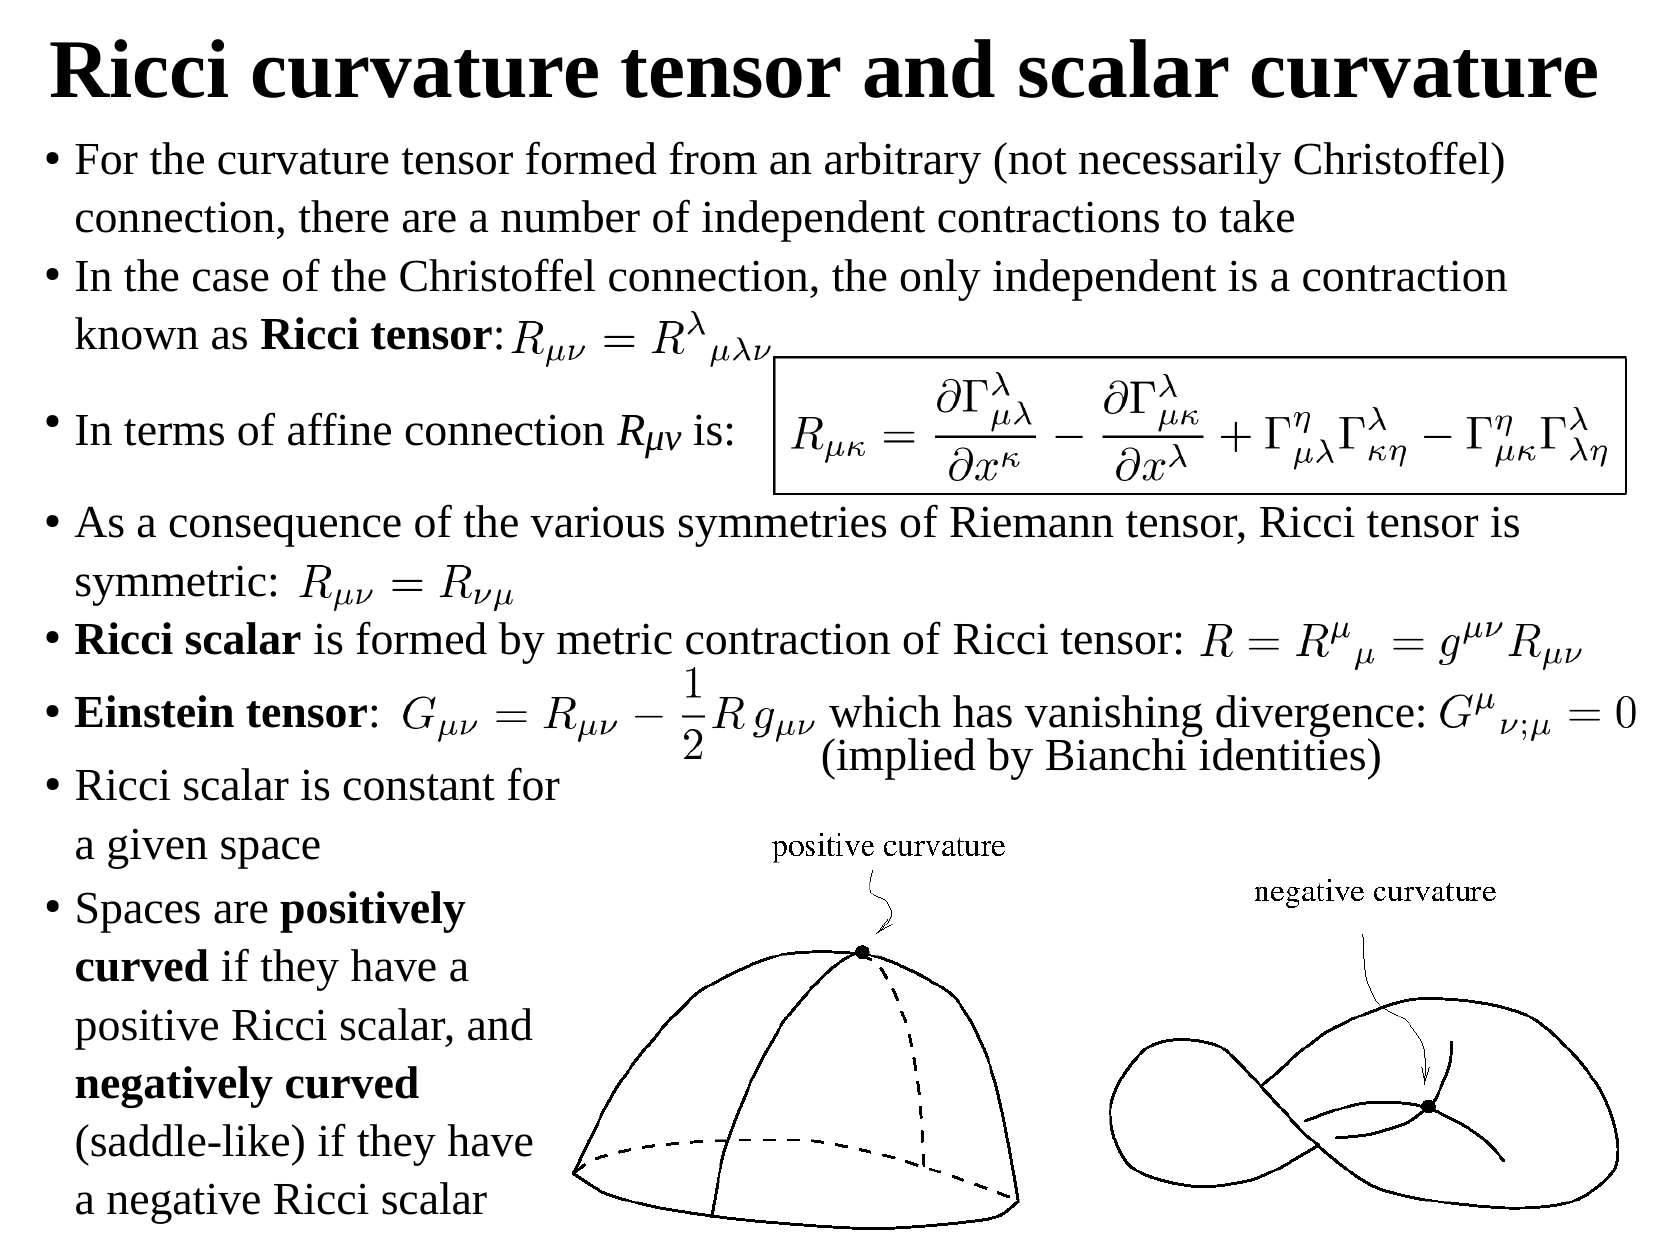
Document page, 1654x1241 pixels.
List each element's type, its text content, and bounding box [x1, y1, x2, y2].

picture [403, 667, 815, 760]
list Ricci scalar is constant for a given space Spaces are positively curved if they have a positive Ricci scalar, and negatively curved (saddle-like) if they have a negative Ricci scalar [44, 752, 563, 1225]
picture [299, 565, 513, 611]
picture [773, 356, 1627, 495]
picture [1200, 622, 1582, 670]
list For the curvature tensor formed from an arbitrary (not necessarily Christoffel) connection, there are a number of independent contractions to take In the case of the Christoffel connection, the only independent is a contraction known as Ricci tensor: In terms of affine connection Rμν is: As a consequence of the various symmetries of Riemann tensor, Ricci tensor is symmetric: Ricci scalar is formed by metric contraction of Ricci tensor: Einstein tensor: which has vanishing divergence: [44, 126, 1620, 797]
picture [511, 311, 771, 367]
picture [1440, 693, 1636, 741]
text_box (implied by Bianchi identities) [820, 729, 1431, 781]
picture [569, 832, 1620, 1232]
title Ricci curvature tensor and scalar curvature [37, 22, 1613, 116]
